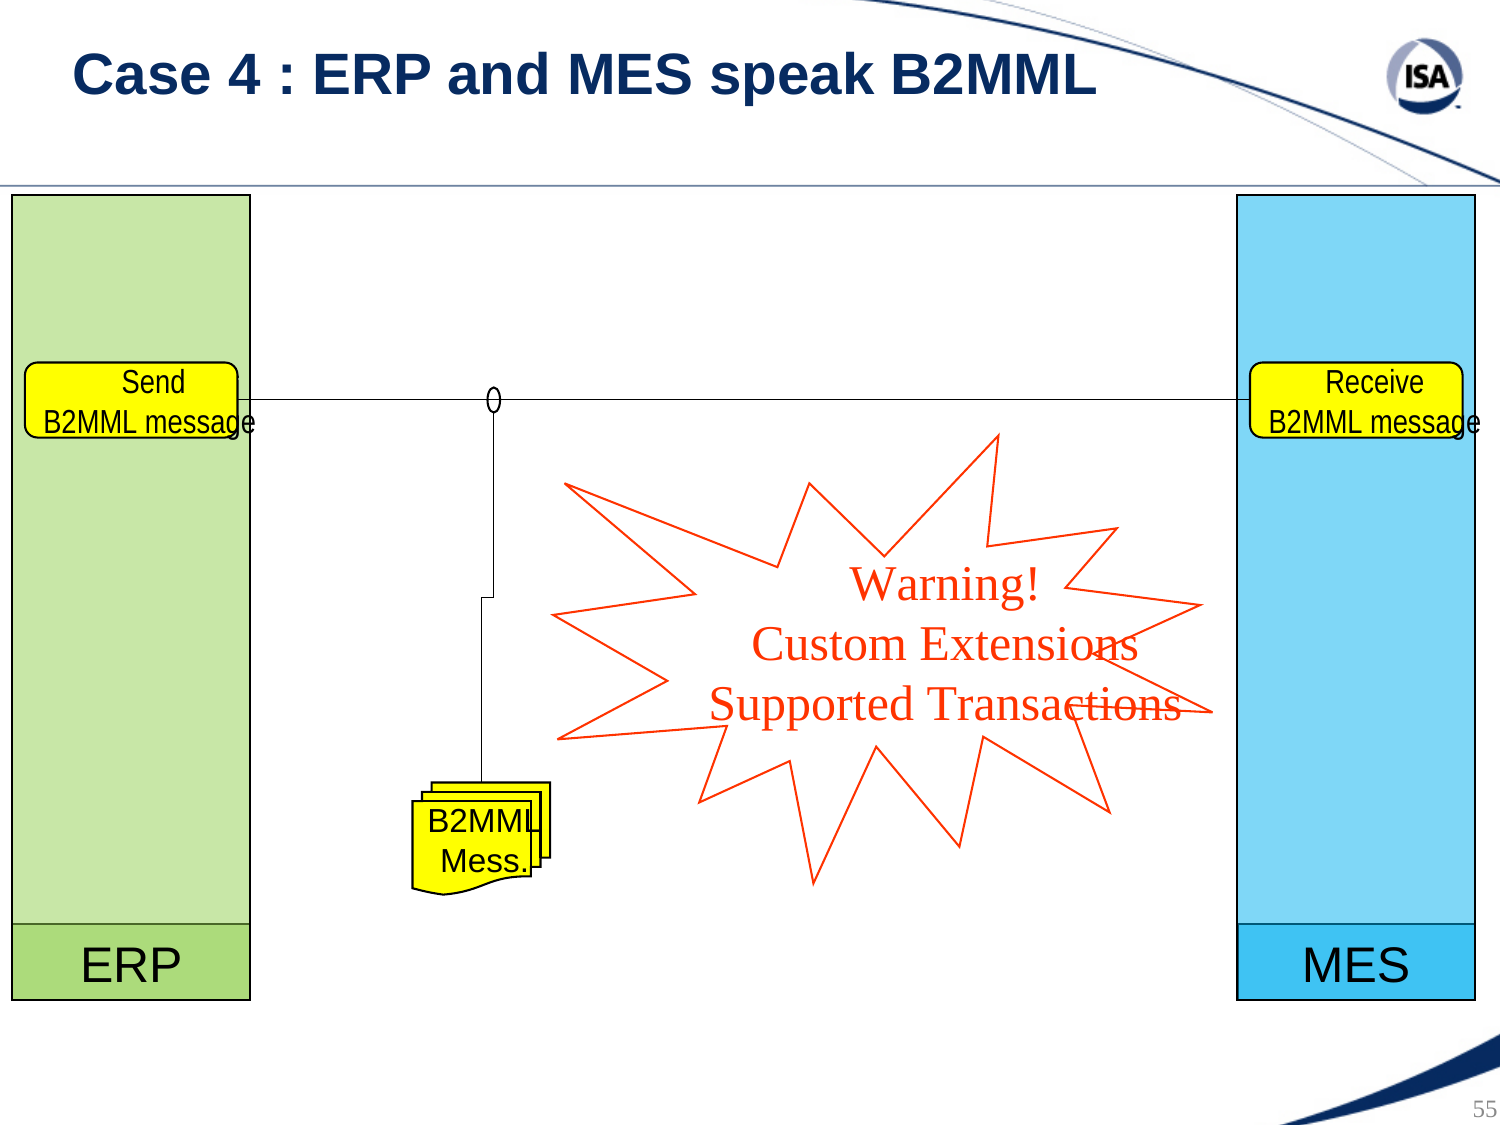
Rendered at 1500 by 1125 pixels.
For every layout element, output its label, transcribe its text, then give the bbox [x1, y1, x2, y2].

text_box ERP [12, 195, 250, 1000]
picture [0, 0, 1500, 1125]
text_box B2MML Mess. [412, 782, 551, 895]
text_box Send B2MML message [24, 362, 238, 438]
text_box MES [1237, 195, 1475, 1000]
text_box Receive B2MML message [1250, 362, 1463, 438]
text_box Warning! Custom Extensions Supported Transactions [553, 435, 1213, 884]
title Case 4 : ERP and MES speak B2MML [57, 28, 1333, 217]
